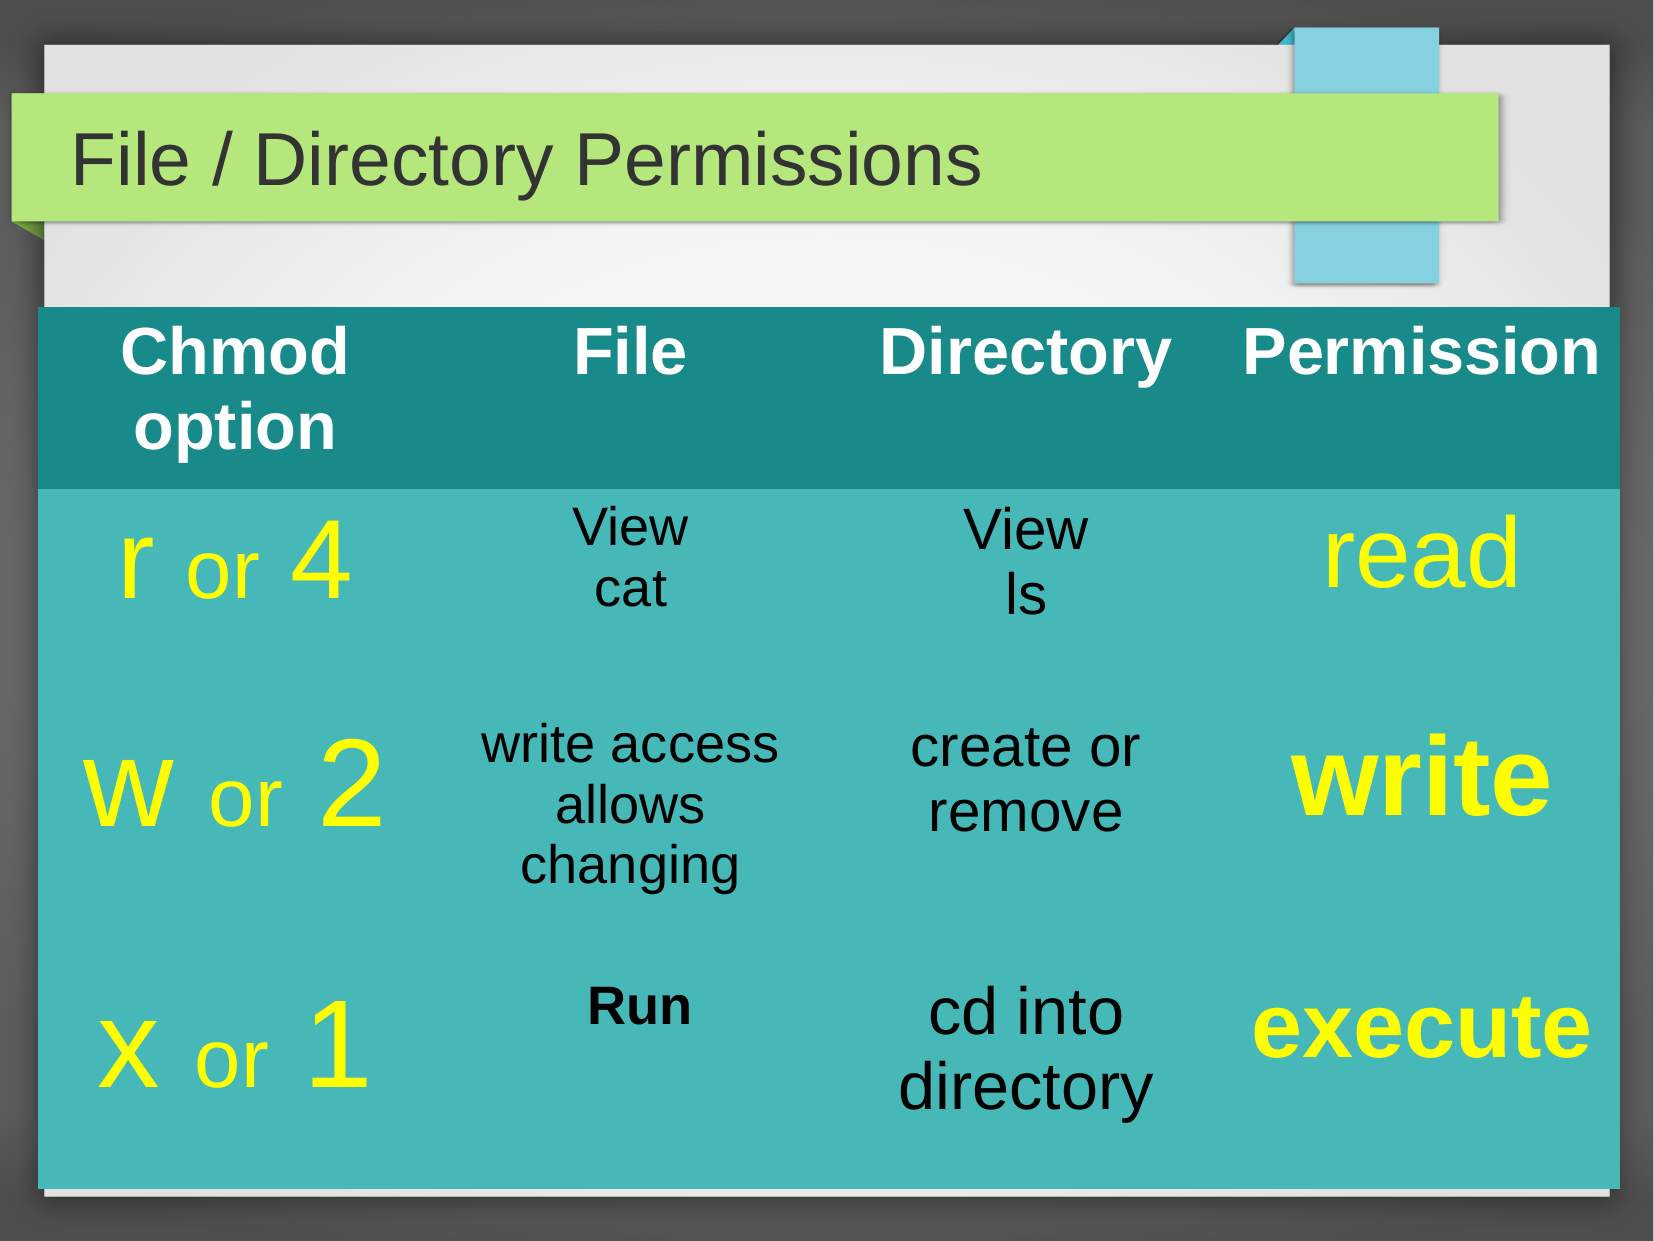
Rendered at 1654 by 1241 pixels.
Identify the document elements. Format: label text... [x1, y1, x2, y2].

table_cell create or remove [828, 706, 1224, 966]
table_cell cd into directory [828, 966, 1224, 1189]
table_header Directory [828, 307, 1224, 489]
table_cell write [1224, 706, 1620, 966]
table_cell x or 1 [38, 966, 433, 1189]
table_cell w or 2 [38, 706, 433, 966]
table_cell View cat [433, 489, 828, 706]
table_cell Run [433, 966, 828, 1189]
table_cell read [1224, 489, 1620, 706]
table_header Permission [1224, 307, 1620, 489]
table_cell execute [1224, 966, 1620, 1189]
title File / Directory Permissions [70, 106, 1229, 213]
table_cell write access allows changing [433, 706, 828, 966]
table_cell r or 4 [38, 489, 433, 706]
table_cell View ls [828, 489, 1224, 706]
table_header Chmod option [38, 307, 433, 489]
table_header File [433, 307, 828, 489]
picture [0, 0, 1654, 1241]
